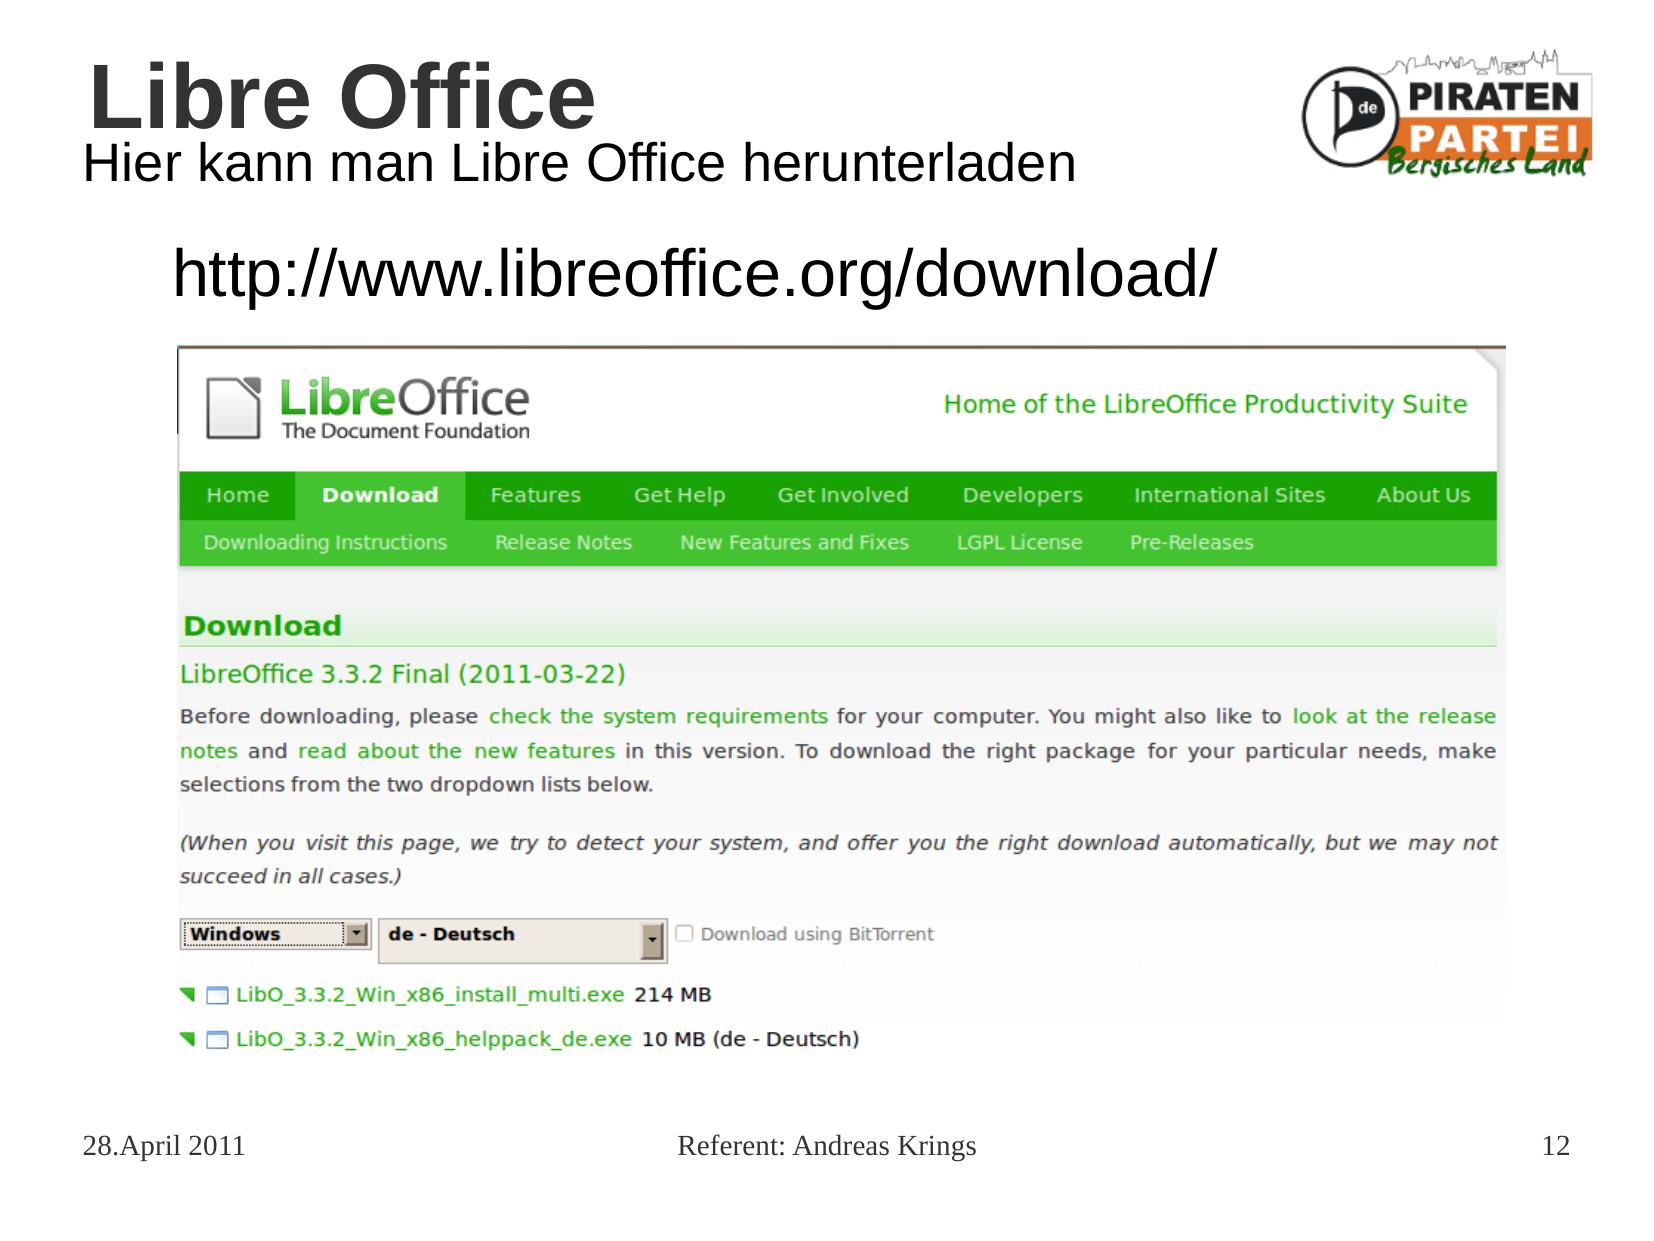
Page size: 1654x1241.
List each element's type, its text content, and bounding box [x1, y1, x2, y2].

picture [1299, 48, 1595, 178]
picture [177, 345, 1506, 1063]
list http://www.libreoffice.org/download/ [82, 236, 1571, 1055]
title Hier kann man Libre Office herunterladen [82, 118, 1300, 207]
